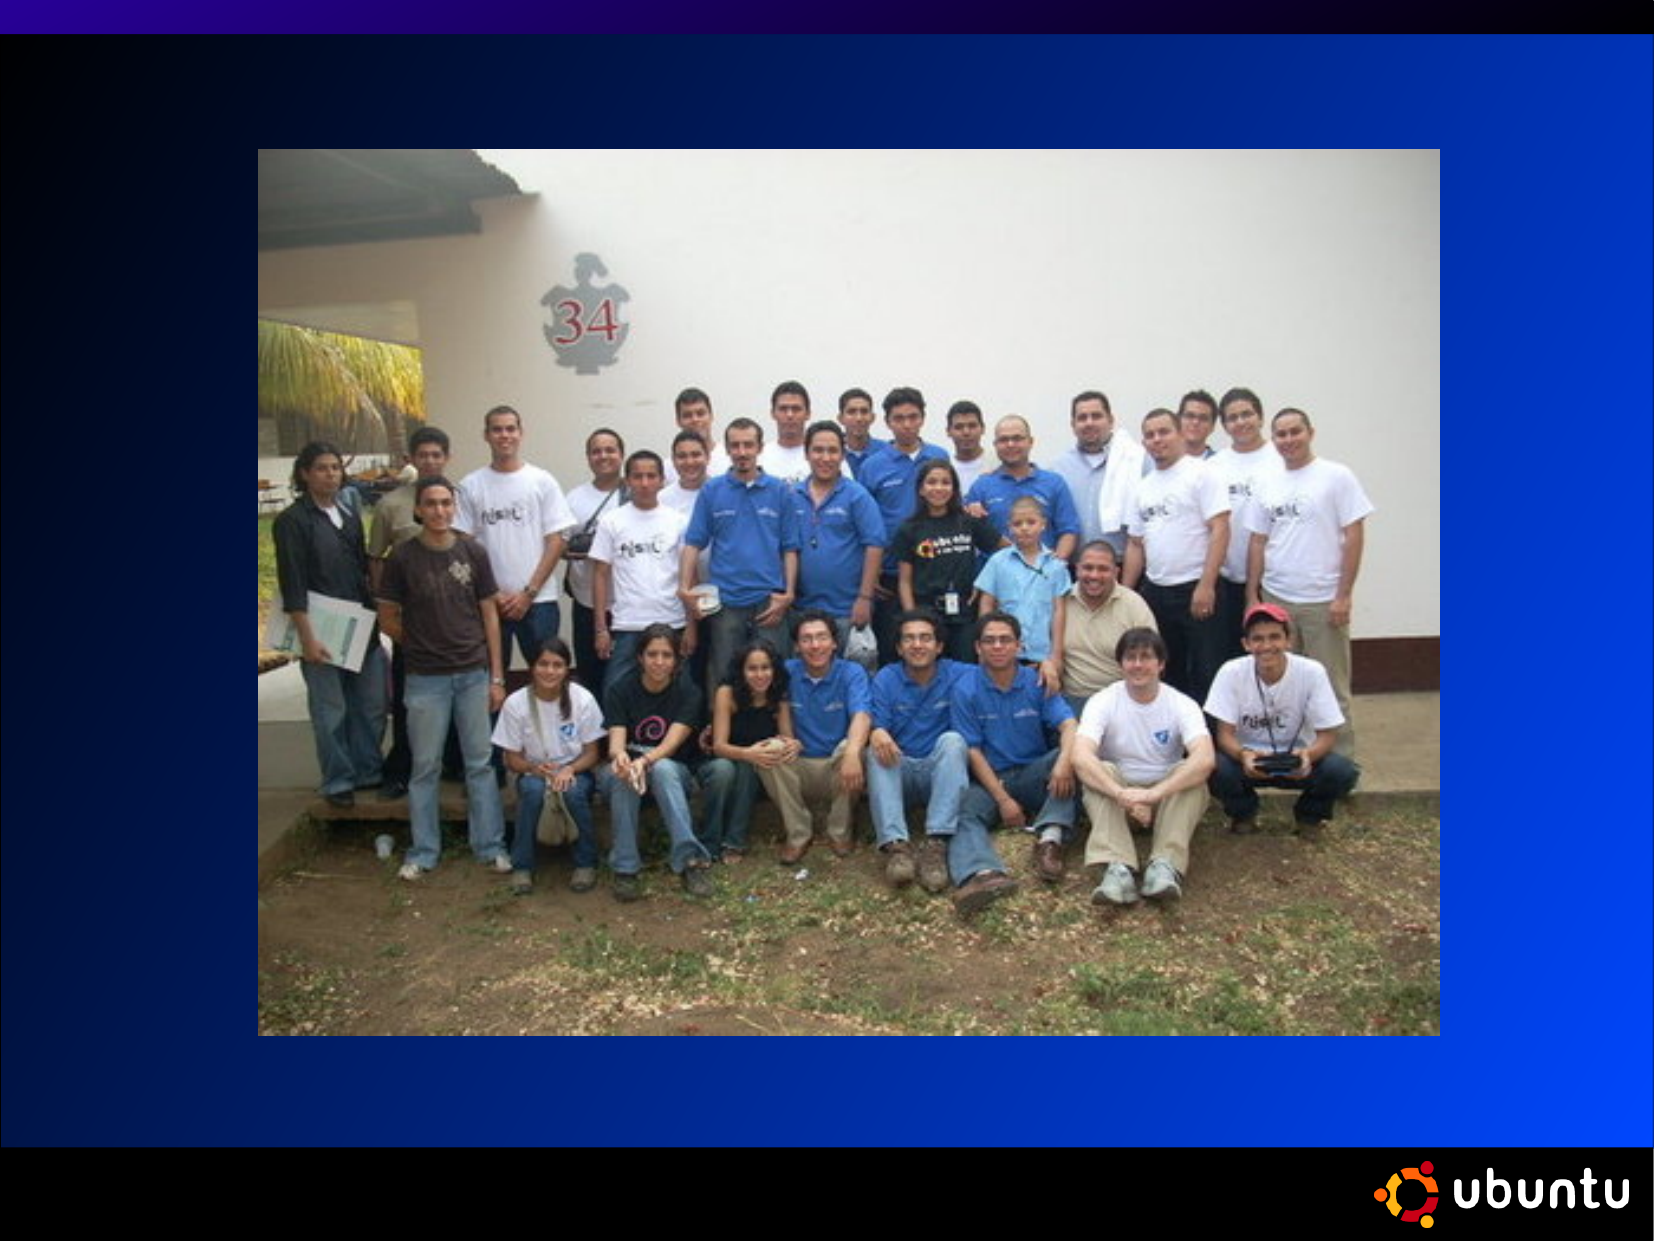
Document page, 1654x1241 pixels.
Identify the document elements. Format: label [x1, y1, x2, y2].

text_box [0, 0, 1654, 1241]
picture [1374, 1161, 1629, 1228]
picture [258, 149, 1440, 1036]
